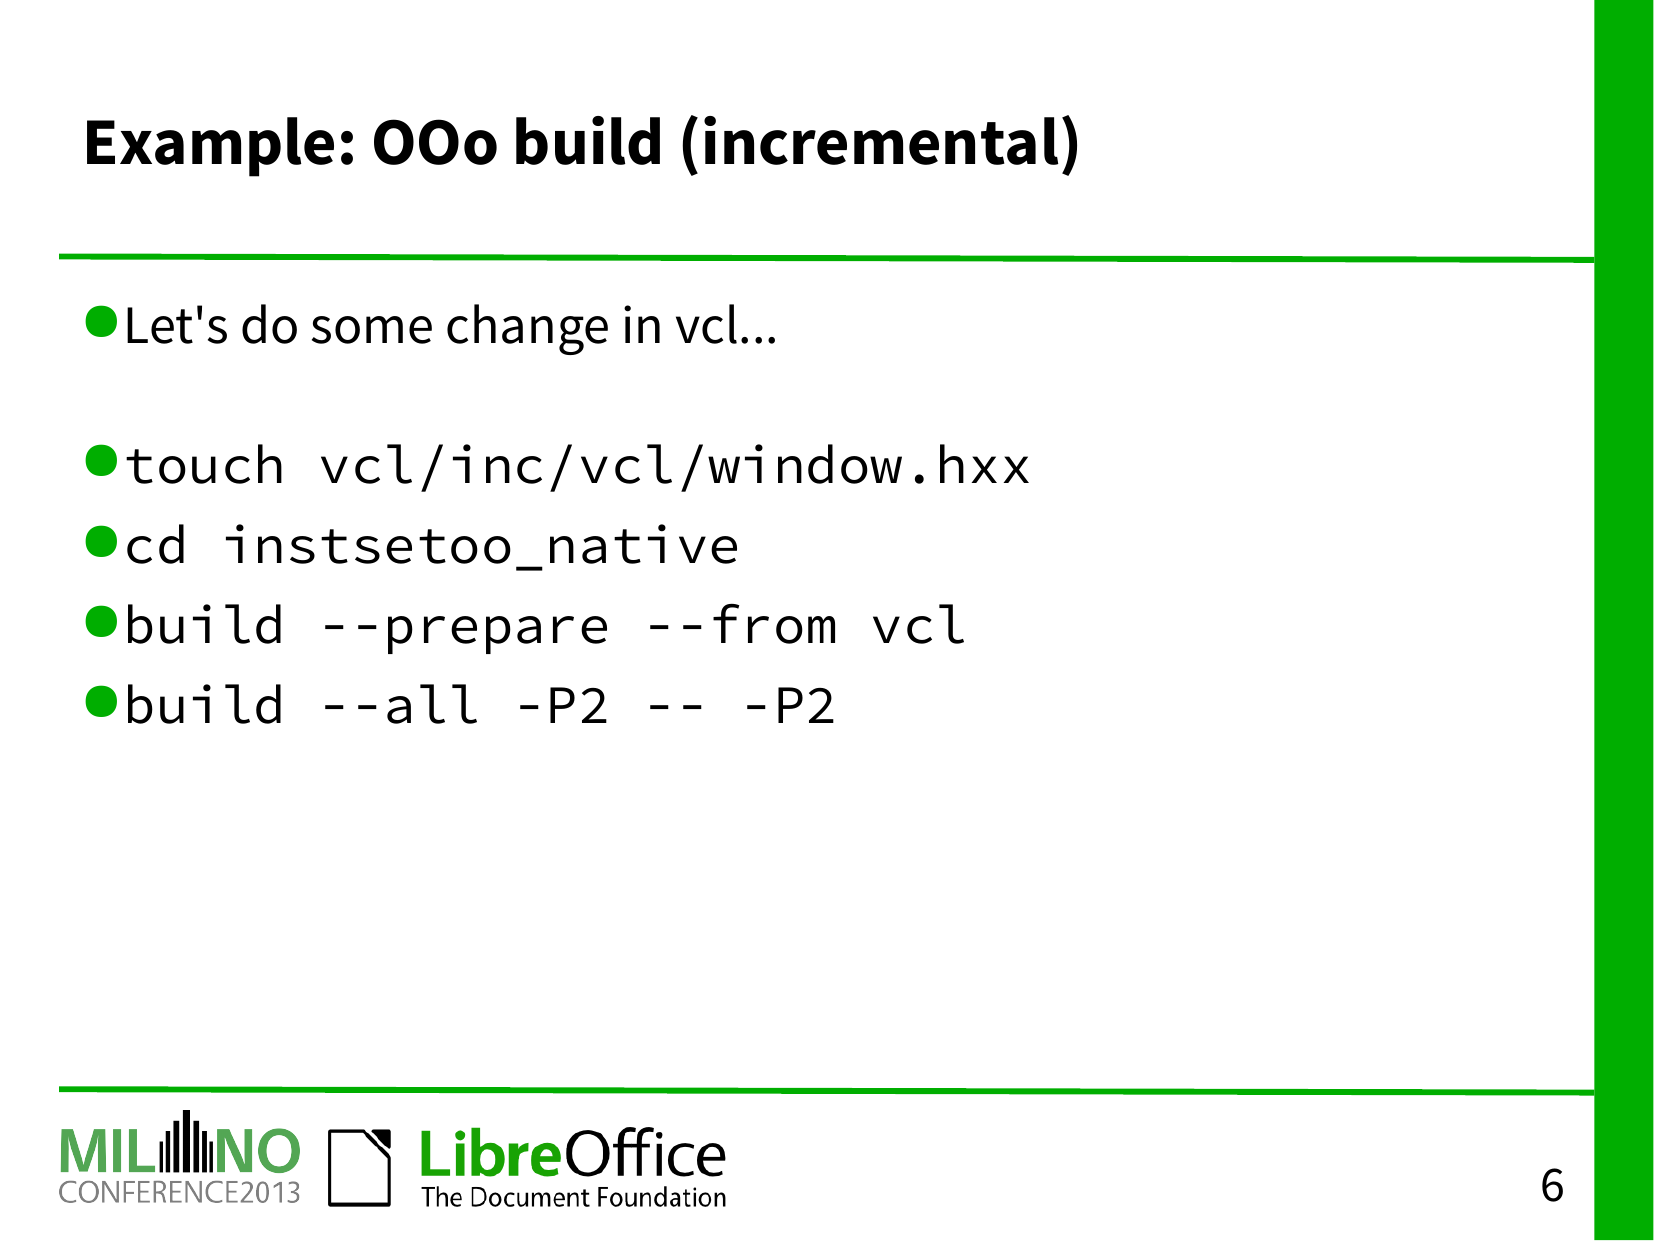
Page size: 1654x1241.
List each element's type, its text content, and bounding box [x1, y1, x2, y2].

title Example: OOo build (incremental) [47, 50, 1583, 231]
list Let's do some change in vcl... touch vcl/inc/vcl/window.hxx cd instsetoo_native build --prepare --from vcl build --all -P2 -- -P2 [35, 290, 1524, 1010]
picture [59, 1093, 756, 1241]
